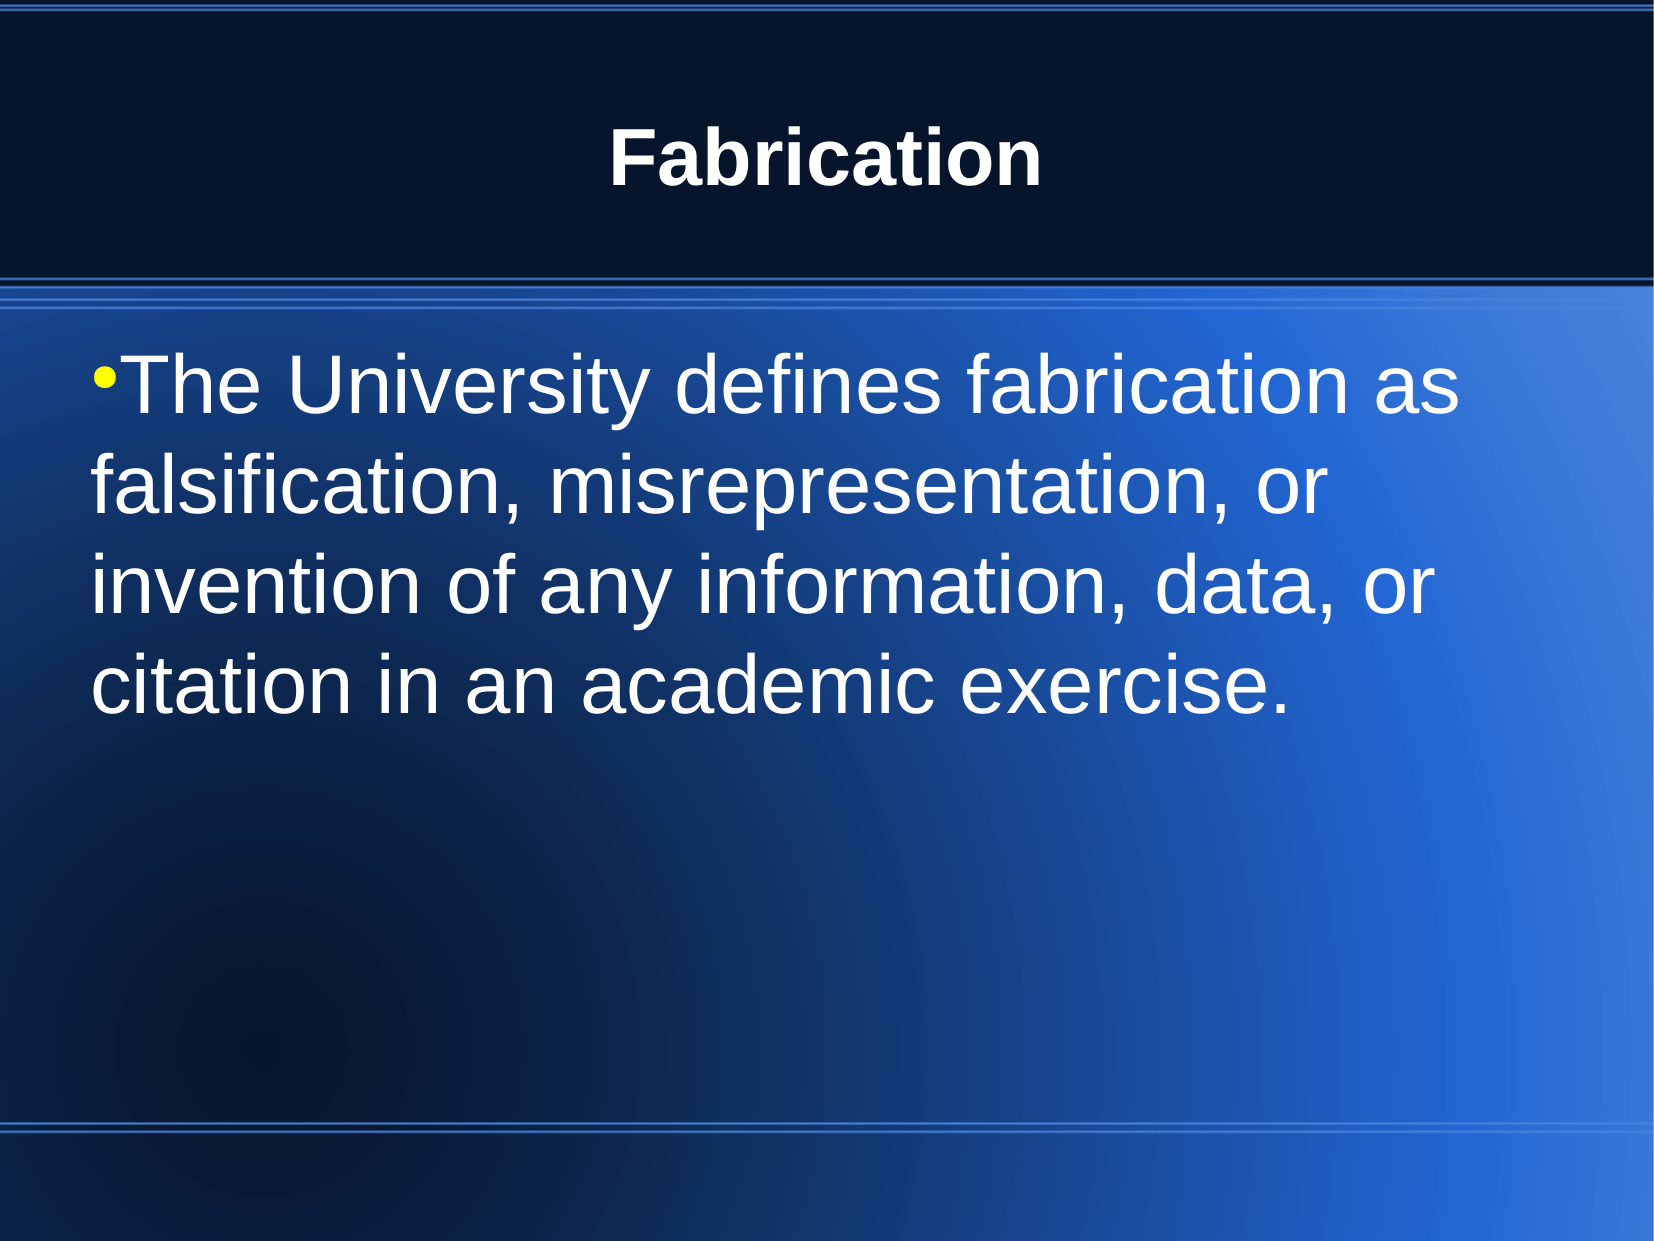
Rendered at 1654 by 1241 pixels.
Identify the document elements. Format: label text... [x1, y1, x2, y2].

title Fabrication [82, 49, 1571, 257]
list The University defines fabrication as falsification, misrepresentation, or invention of any information, data, or citation in an academic exercise. [90, 330, 1606, 1035]
